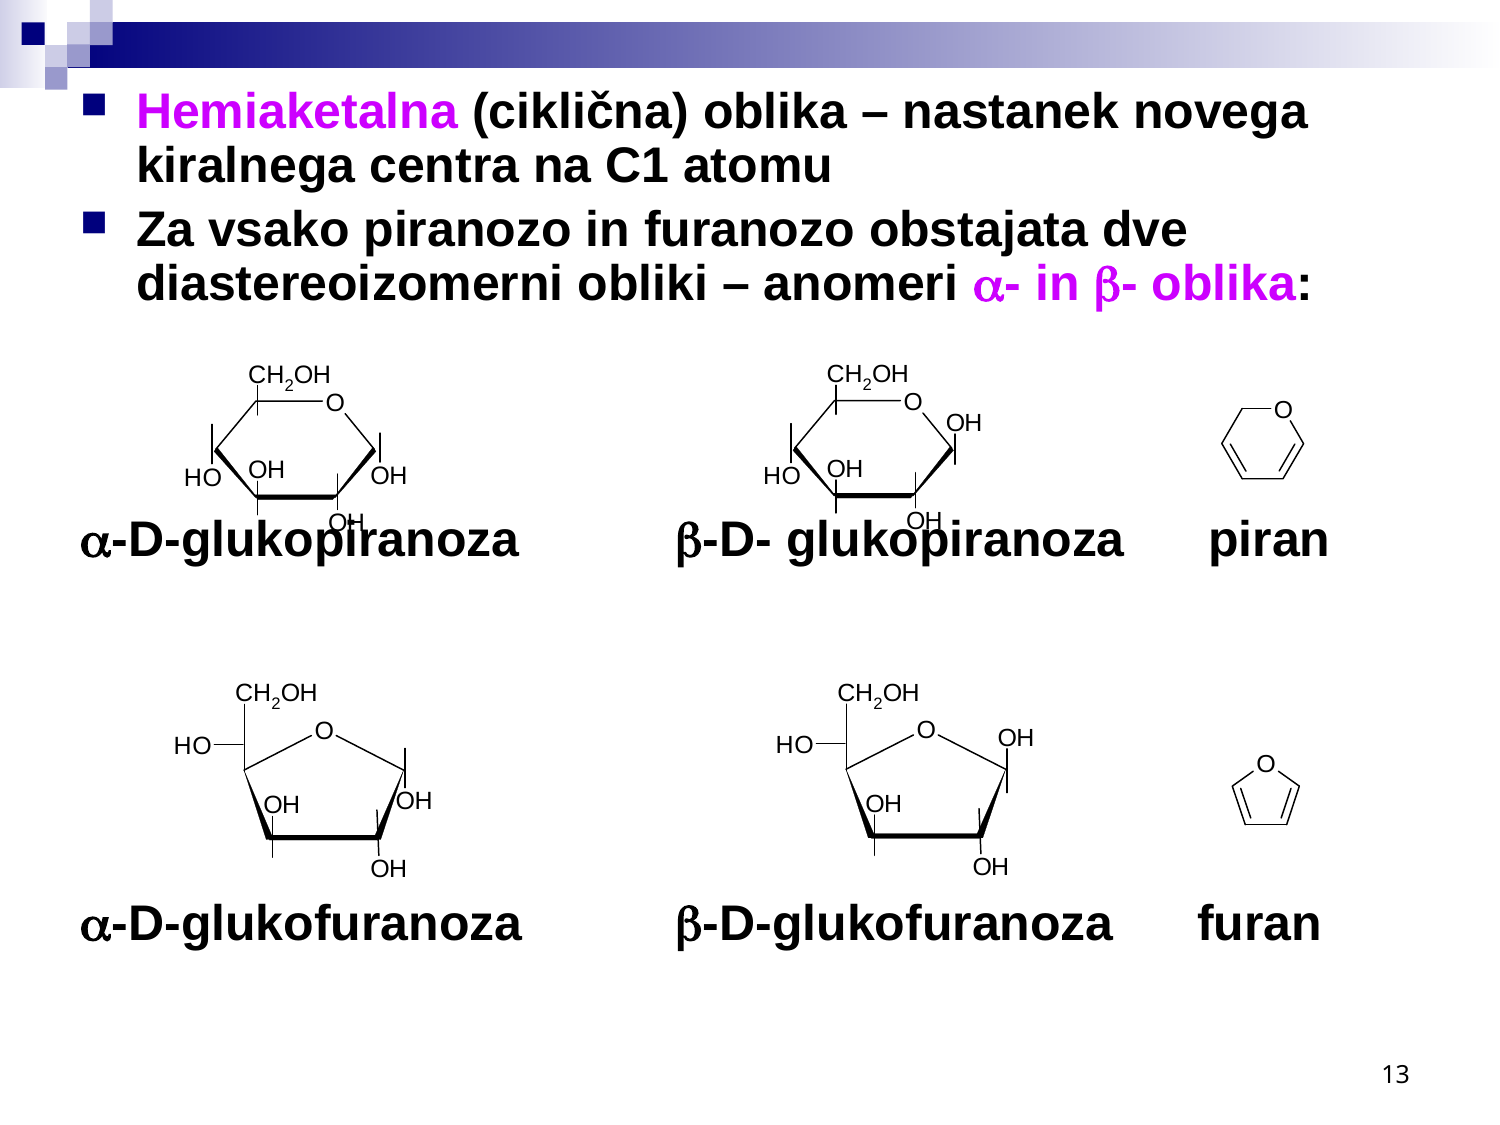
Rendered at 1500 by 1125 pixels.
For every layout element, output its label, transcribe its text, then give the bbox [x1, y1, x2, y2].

picture [1210, 395, 1317, 492]
picture [760, 360, 988, 540]
picture [1220, 750, 1313, 838]
picture [772, 679, 1040, 886]
chart [183, 361, 415, 543]
picture [170, 679, 438, 888]
chart [773, 680, 1041, 889]
slide_number <number> [1074, 1025, 1425, 1100]
chart [171, 680, 439, 891]
chart [761, 361, 990, 542]
list Hemiaketalna (ciklična) oblika – nastanek novega kiralnega centra na C1 atomu Za vsako piranozo in furanozo obstajata dve diastereoizomerni obliki – anomeri - in - oblika: -D-glukopiranoza -D- glukopiranoza piran -D-glukofuranoza -D-glukofuranoza furan [64, 78, 1415, 1059]
chart [1222, 751, 1315, 841]
picture [181, 360, 413, 542]
